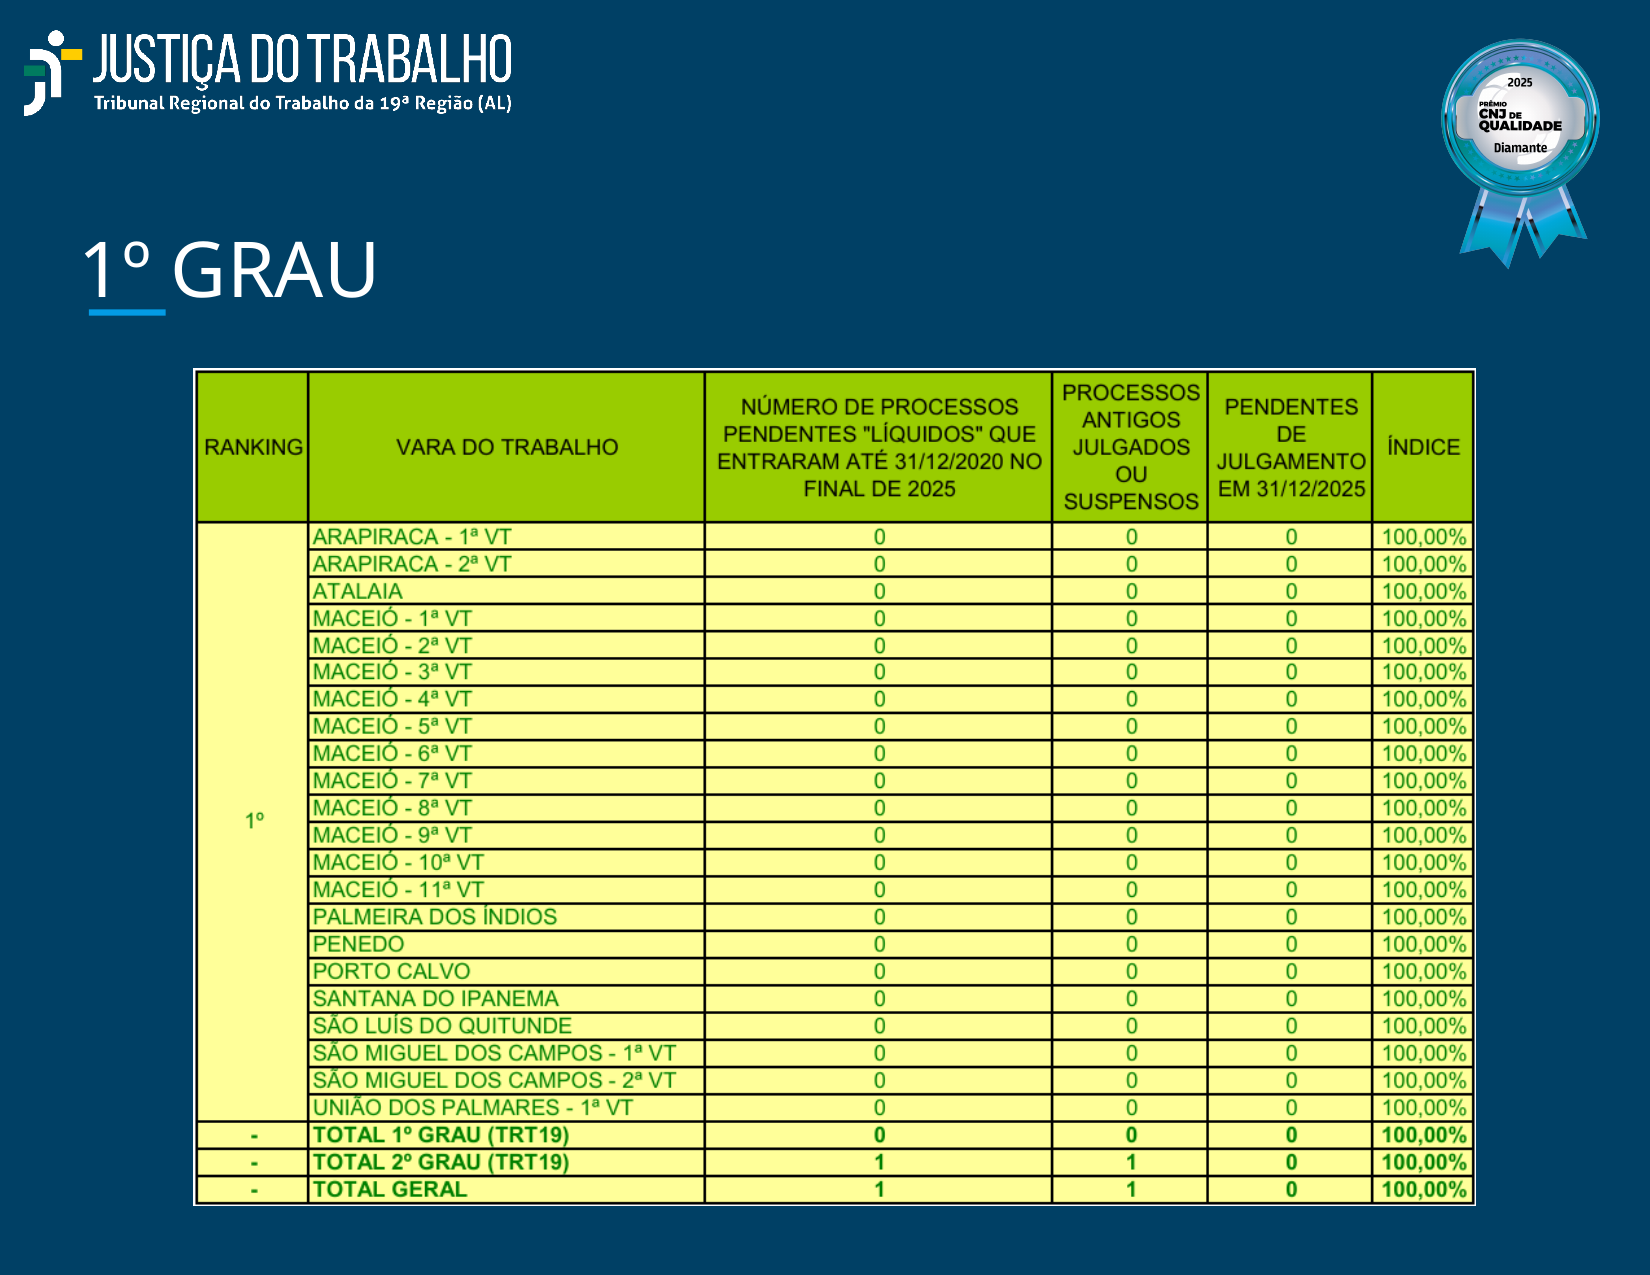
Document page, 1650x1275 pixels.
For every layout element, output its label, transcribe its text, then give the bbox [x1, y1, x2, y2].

picture [24, 30, 511, 116]
picture [1440, 37, 1601, 271]
title 1º GRAU [59, 168, 786, 332]
picture [193, 368, 1476, 1206]
